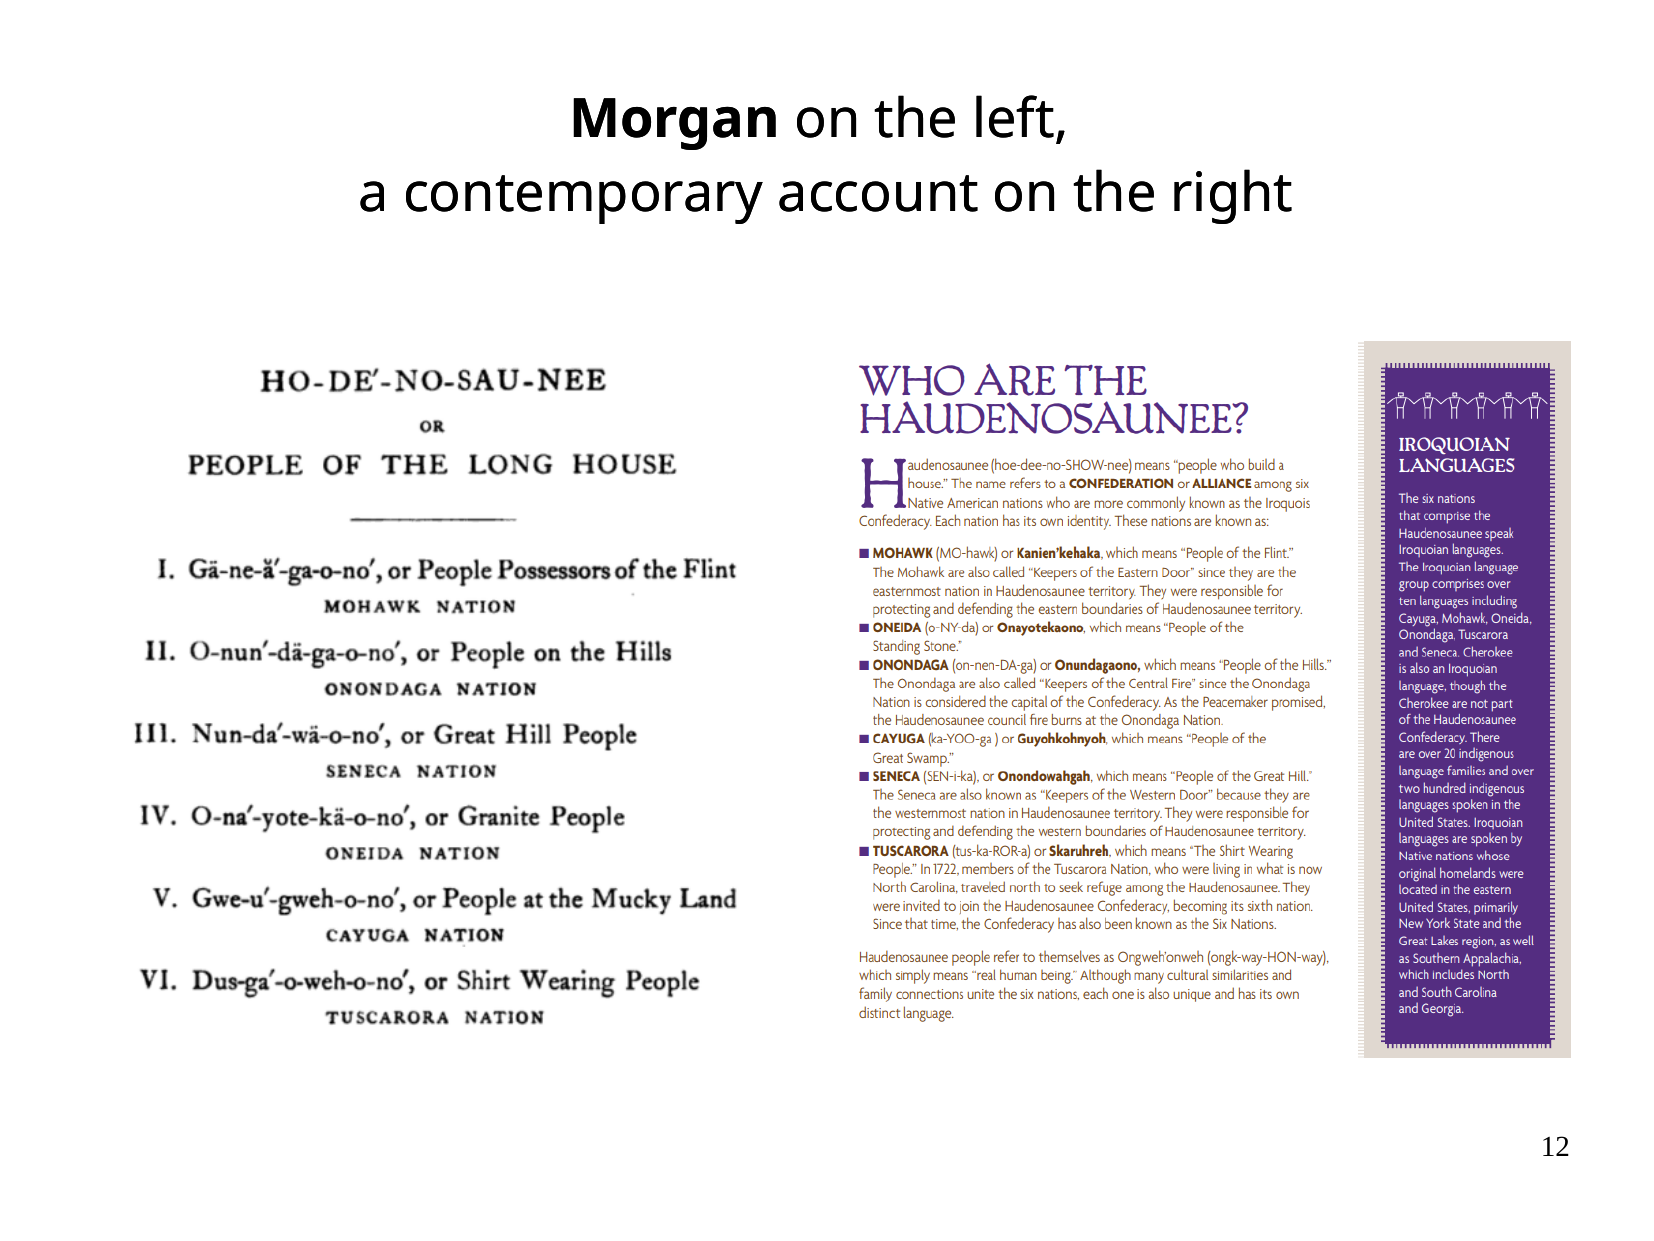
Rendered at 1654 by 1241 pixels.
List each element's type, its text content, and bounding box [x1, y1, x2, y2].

title Morgan on the left, a contemporary account on the right [82, 49, 1571, 257]
picture [844, 341, 1571, 1058]
picture [82, 347, 809, 1052]
